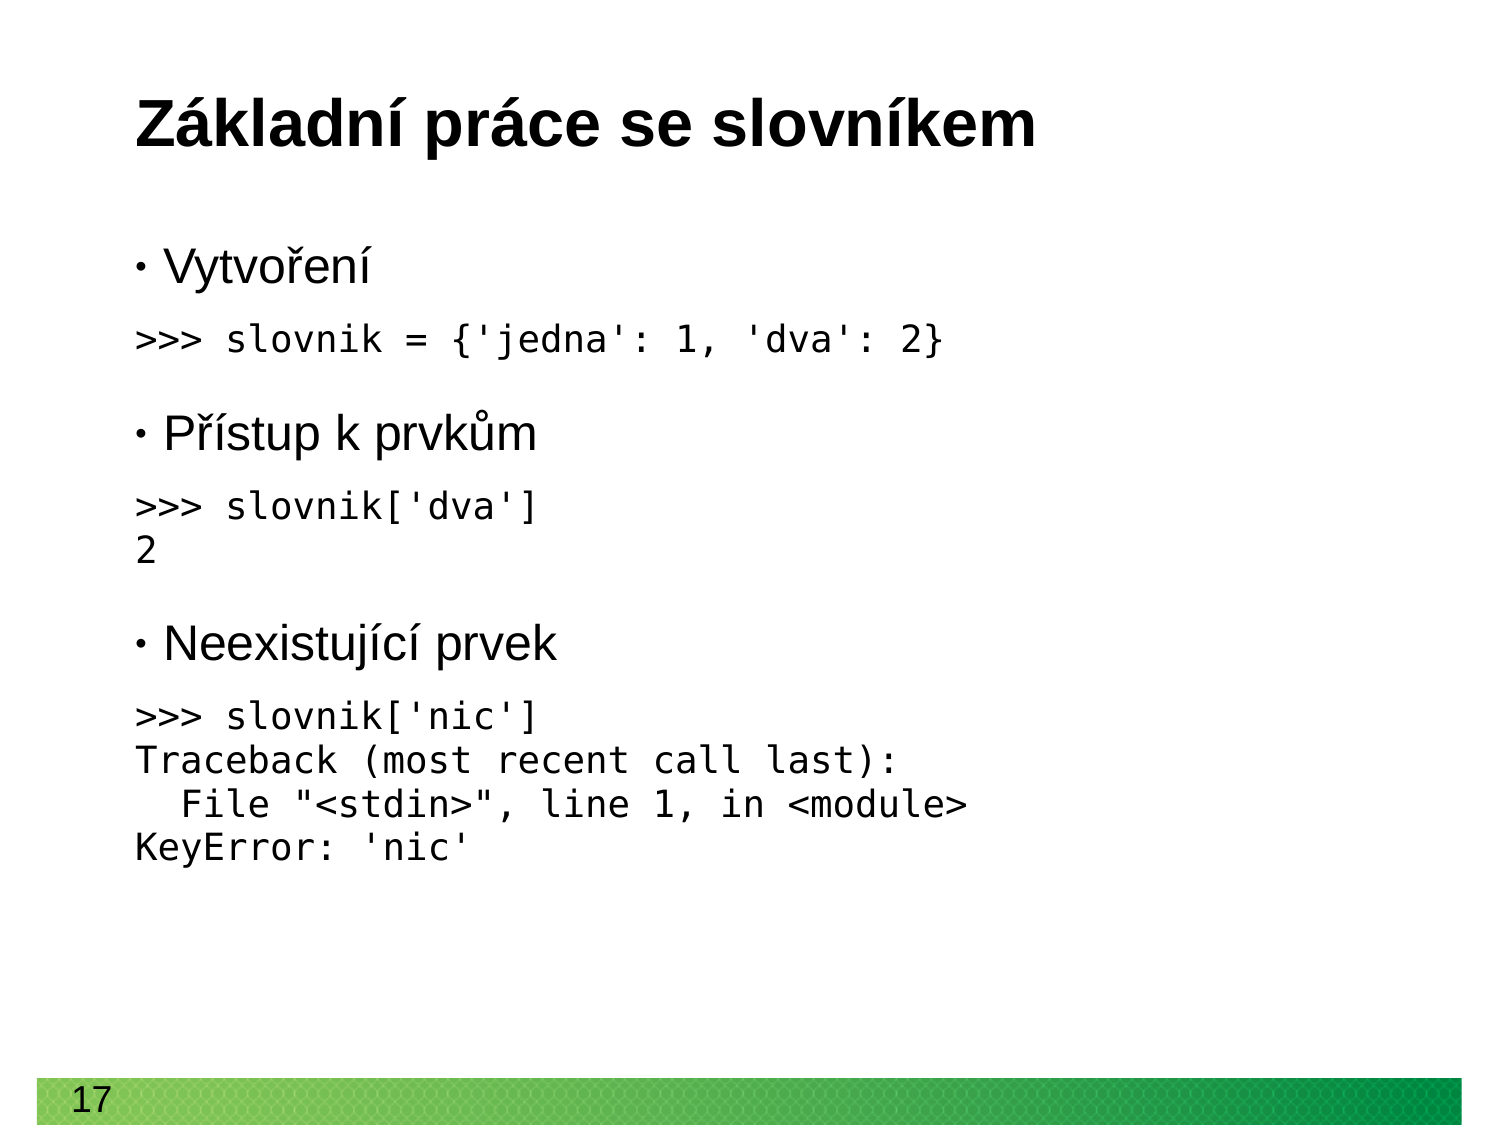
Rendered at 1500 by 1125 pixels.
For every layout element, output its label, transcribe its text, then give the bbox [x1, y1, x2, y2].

list Vytvoření >>> slovnik = {'jedna': 1, 'dva': 2} Přístup k prvkům >>> slovnik['dva'] 2 Neexistující prvek >>> slovnik['nic'] Traceback (most recent call last): File "<stdin>", line 1, in <module> KeyError: 'nic' [135, 238, 1372, 892]
picture [36, 1078, 1462, 1125]
title Základní práce se slovníkem [135, 41, 1372, 204]
